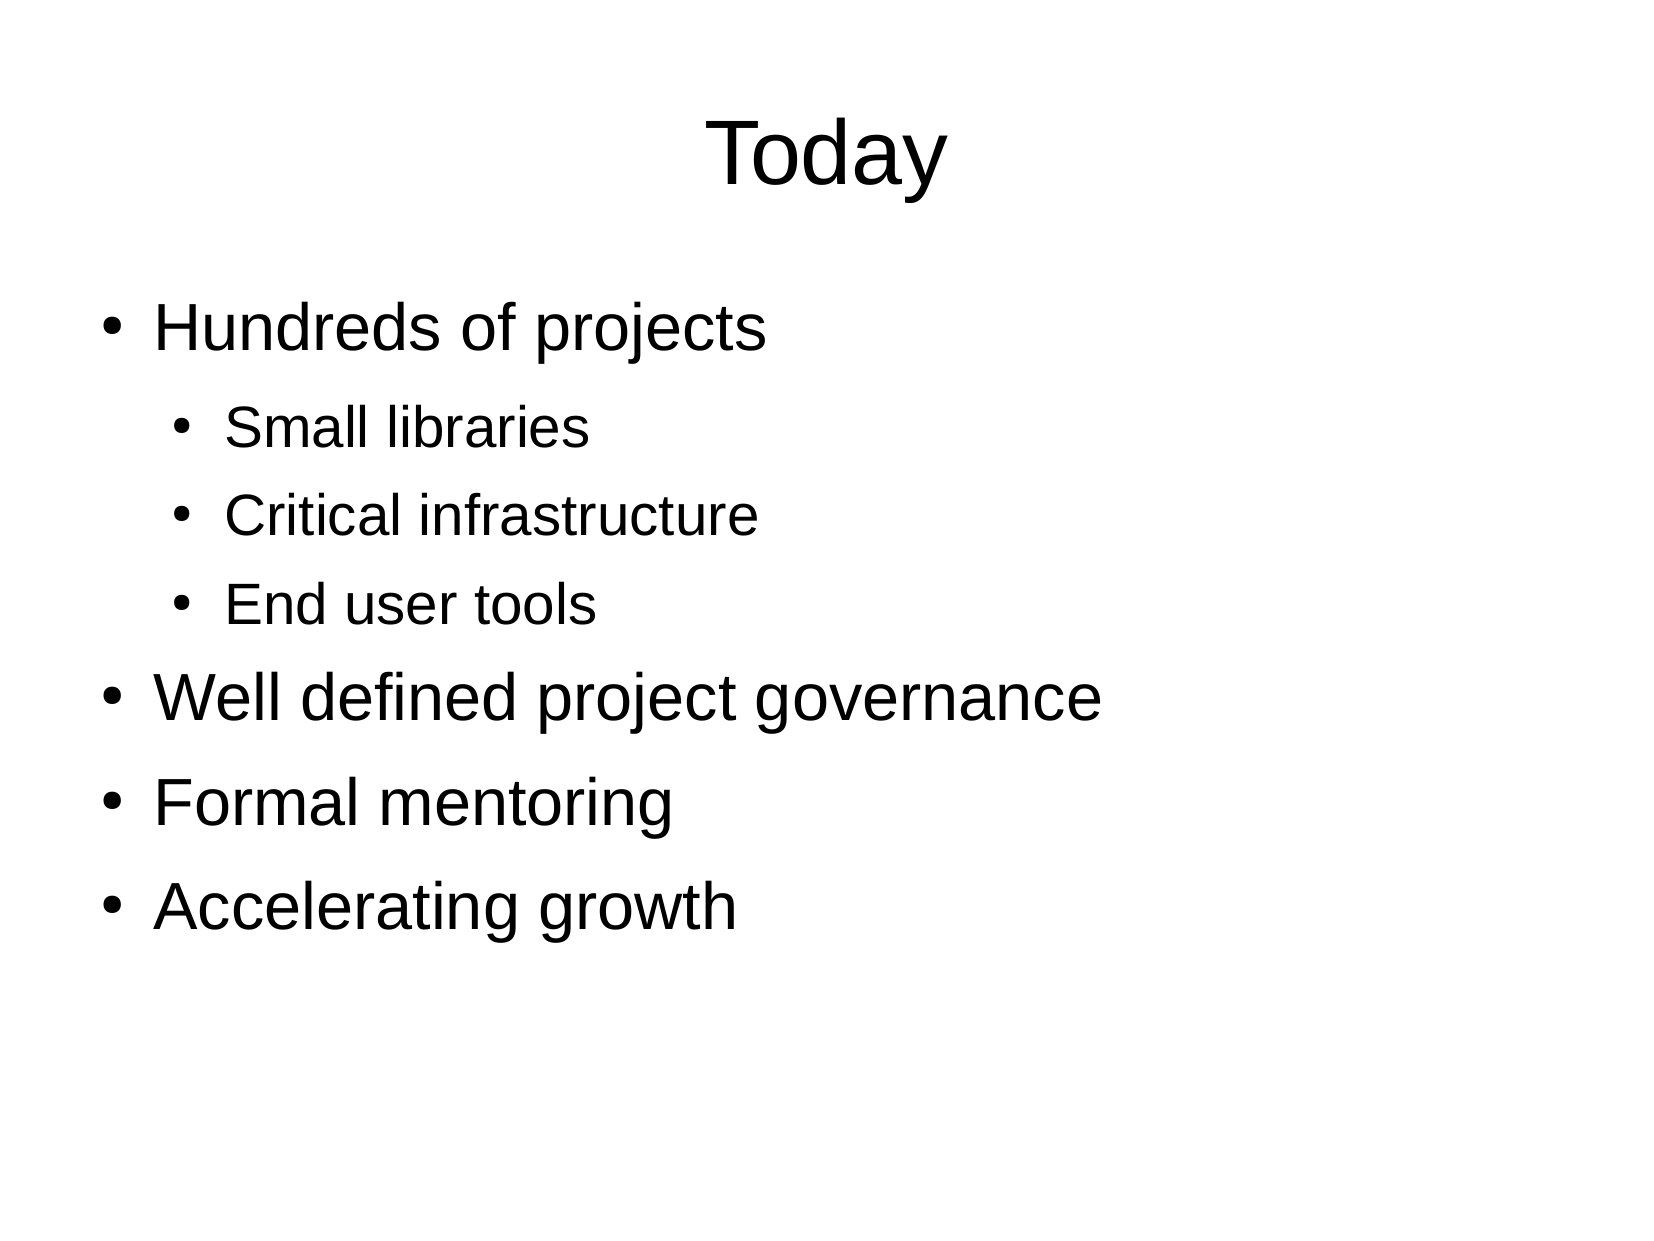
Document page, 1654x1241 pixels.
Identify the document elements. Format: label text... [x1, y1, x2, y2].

title Today [82, 49, 1571, 257]
list Hundreds of projects Small libraries Critical infrastructure End user tools Well defined project governance Formal mentoring Accelerating growth [82, 290, 1571, 1109]
